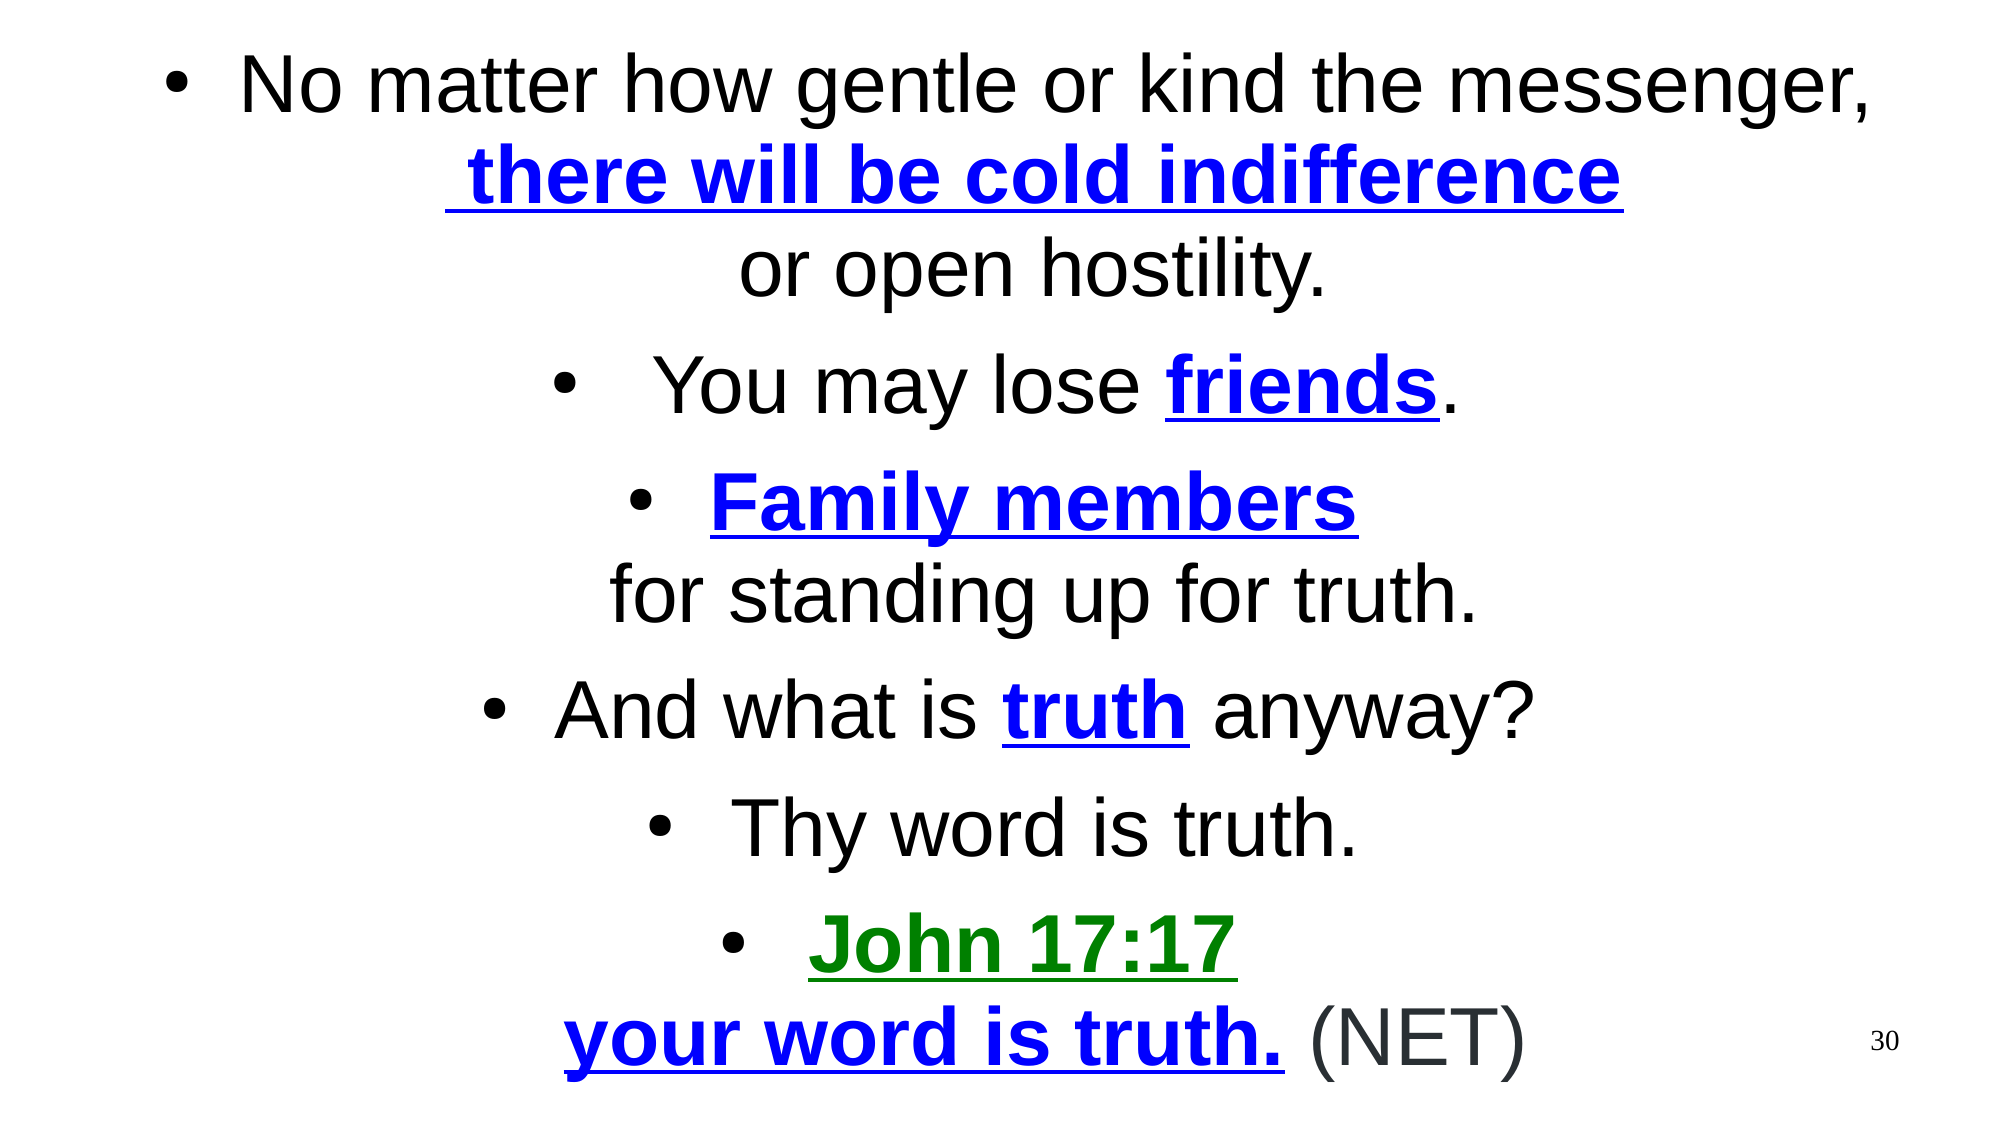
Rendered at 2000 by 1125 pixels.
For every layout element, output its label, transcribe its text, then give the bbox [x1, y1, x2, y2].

list No matter how gentle or kind the messenger, there will be cold indifference or open hostility. You may lose friends. Family members for standing up for truth. And what is truth anyway? Thy word is truth. John 17:17 your word is truth. (NET) [37, 37, 1988, 1088]
